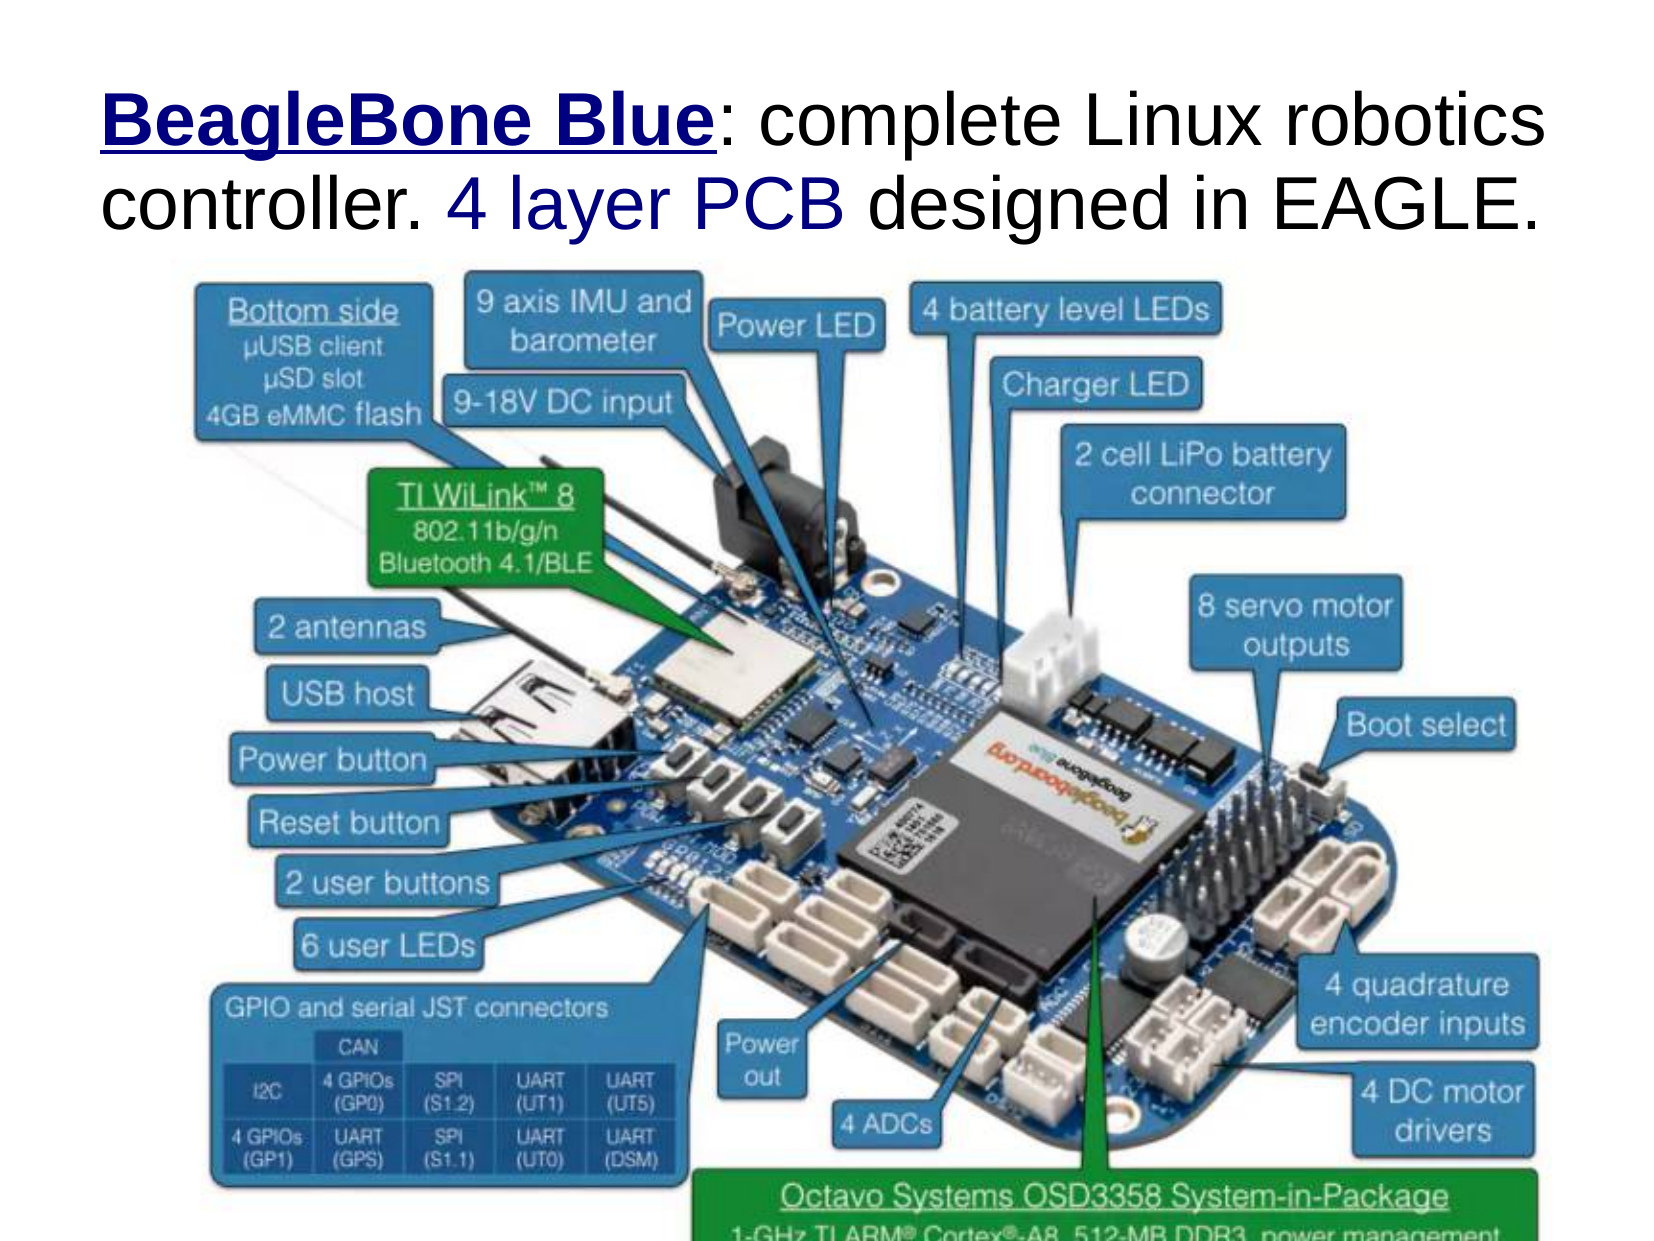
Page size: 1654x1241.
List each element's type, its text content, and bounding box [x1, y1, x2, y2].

picture [171, 259, 1552, 1241]
list BeagleBone Blue: complete Linux robotics controller. 4 layer PCB designed in EAGLE. [100, 77, 1589, 797]
